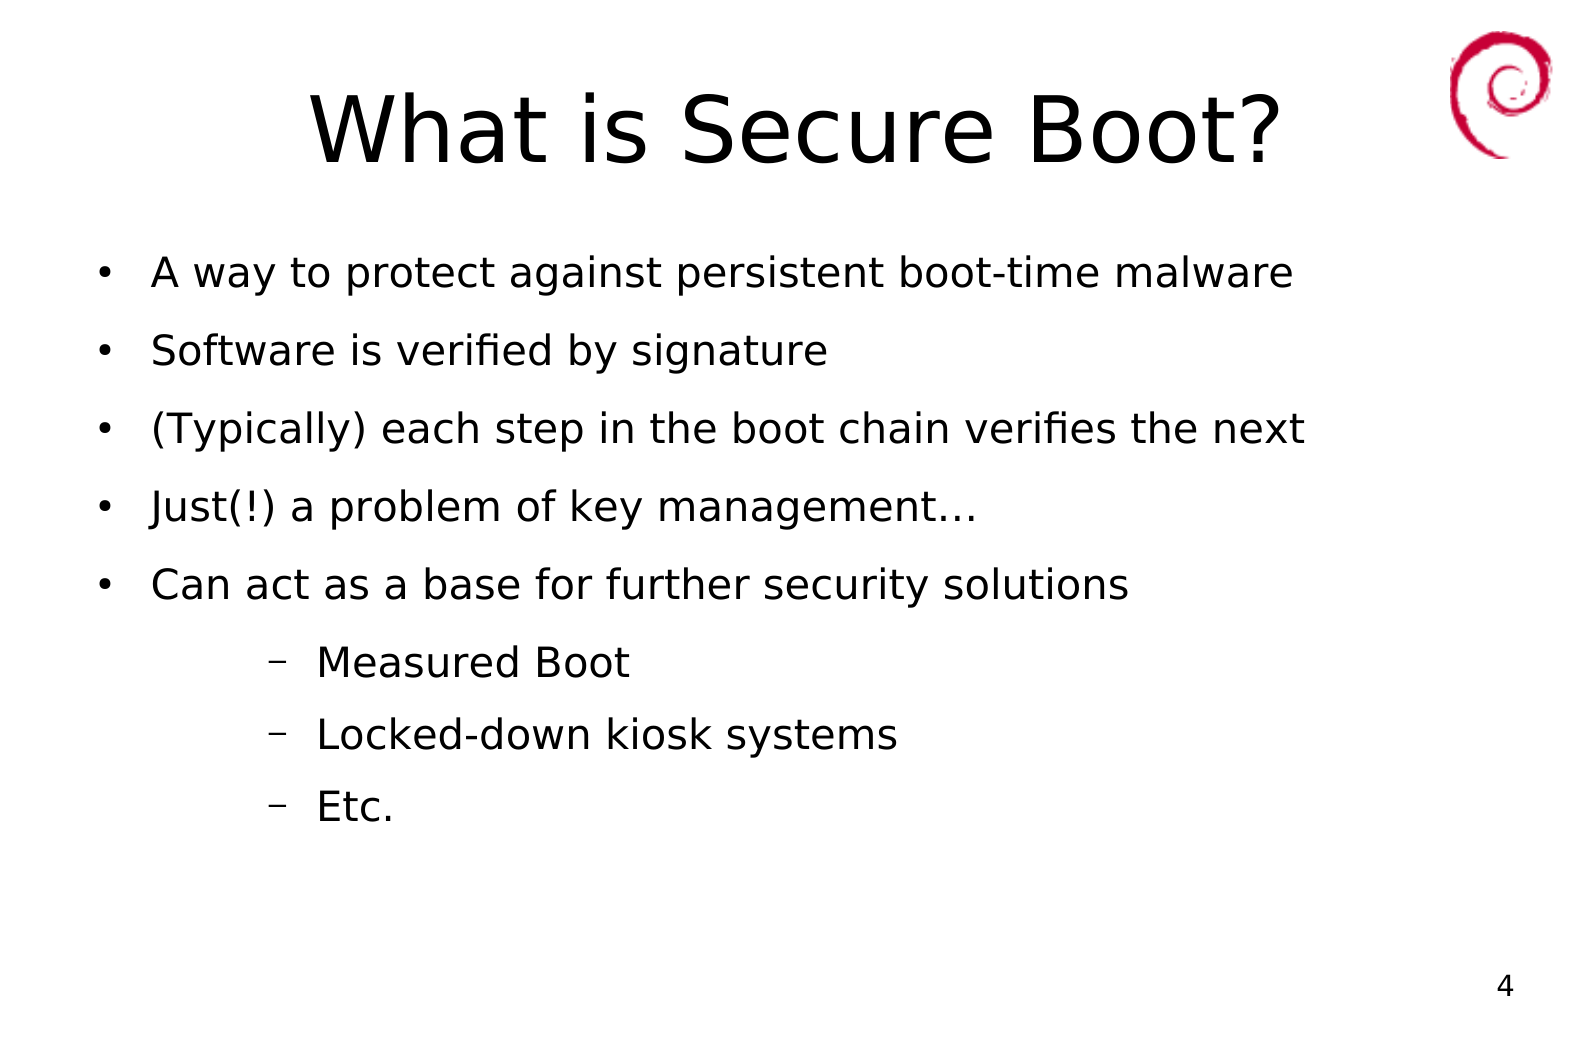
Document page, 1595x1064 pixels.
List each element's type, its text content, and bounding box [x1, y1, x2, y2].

list A way to protect against persistent boot-time malware Software is verified by signature (Typically) each step in the boot chain verifies the next Just(!) a problem of key management… Can act as a base for further security solutions Measured Boot Locked-down kiosk systems Etc. [79, 248, 1515, 951]
title What is Secure Boot? [79, 42, 1515, 220]
picture [1450, 31, 1555, 159]
